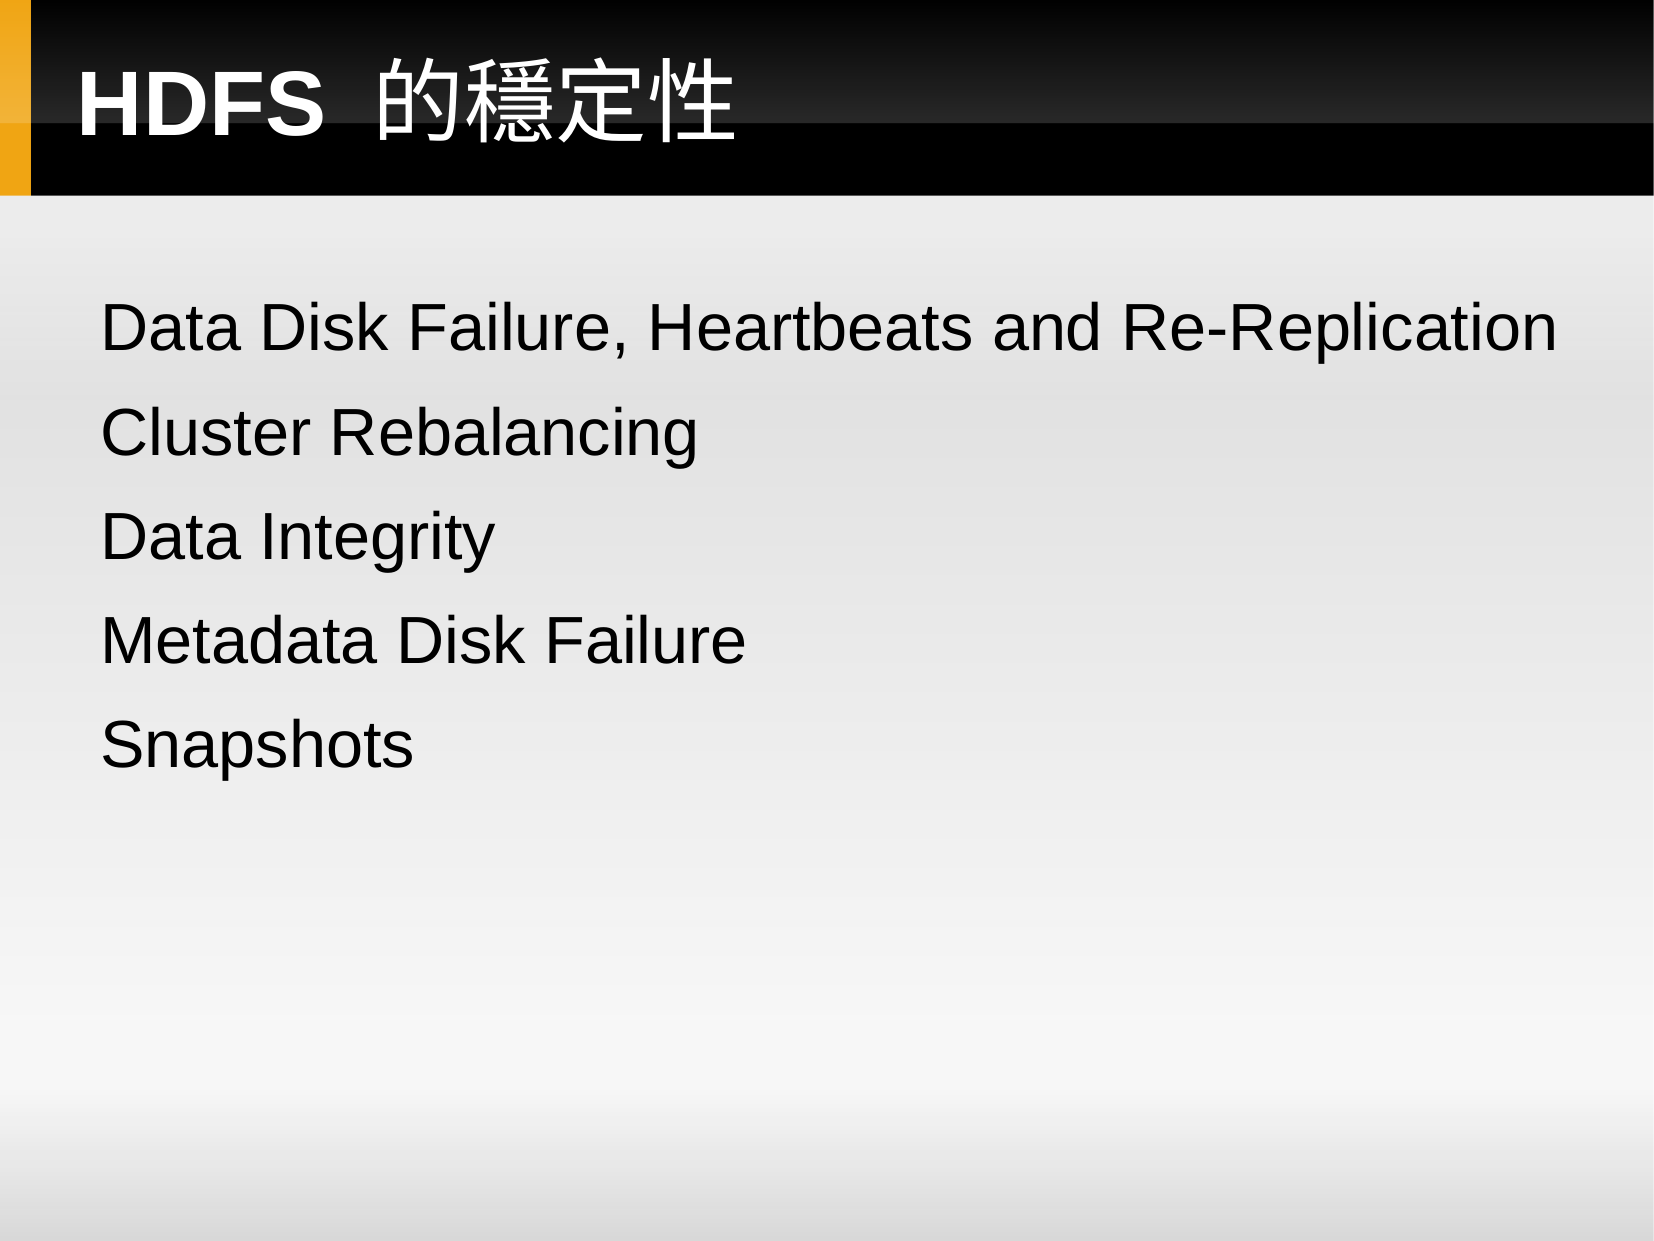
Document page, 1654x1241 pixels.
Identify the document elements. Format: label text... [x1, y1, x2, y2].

list Data Disk Failure, Heartbeats and Re-Replication Cluster Rebalancing Data Integrity Metadata Disk Failure Snapshots [82, 290, 1571, 1094]
picture [0, 0, 1654, 1241]
title HDFS 的穩定性 [76, 7, 1565, 200]
